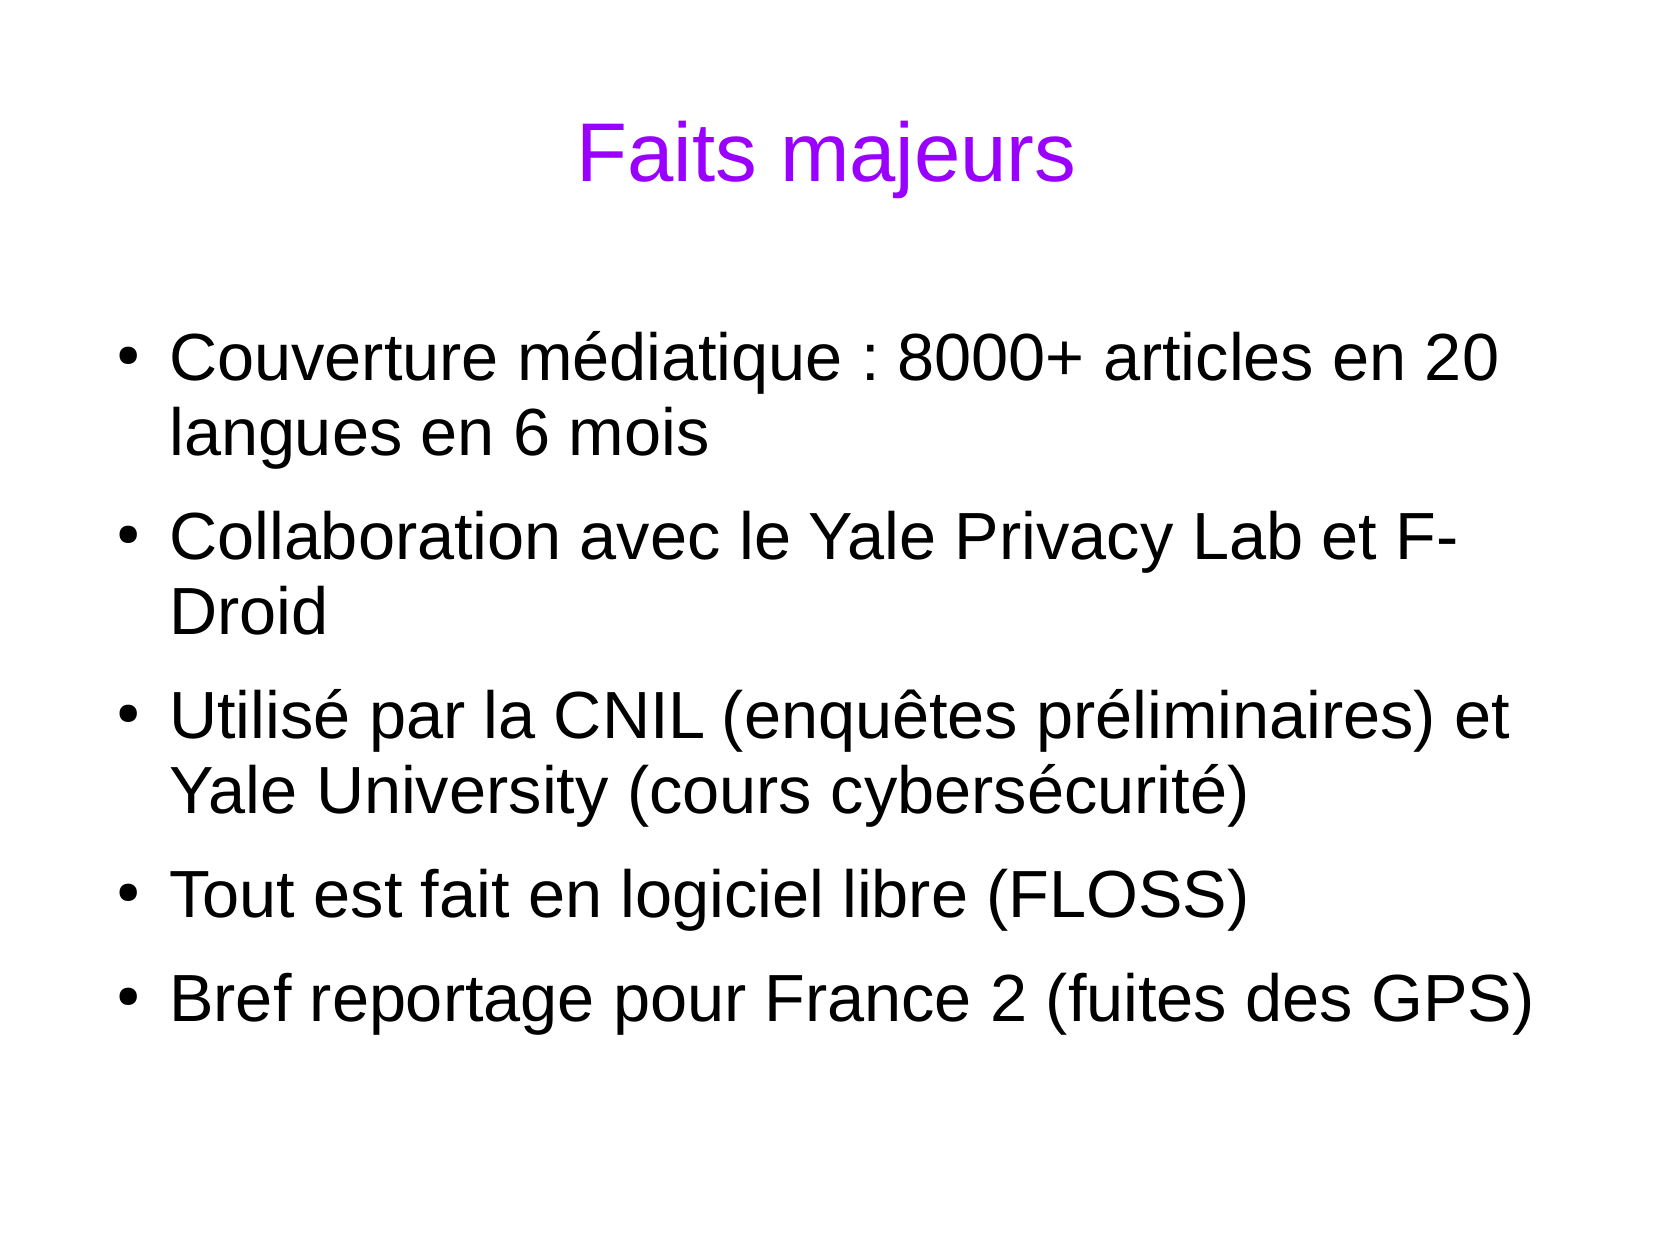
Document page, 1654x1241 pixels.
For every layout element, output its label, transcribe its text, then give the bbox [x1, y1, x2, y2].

list Couverture médiatique : 8000+ articles en 20 langues en 6 mois Collaboration avec le Yale Privacy Lab et F-Droid Utilisé par la CNIL (enquêtes préliminaires) et Yale University (cours cybersécurité) Tout est fait en logiciel libre (FLOSS) Bref reportage pour France 2 (fuites des GPS) [98, 319, 1587, 1040]
title Faits majeurs [82, 38, 1571, 268]
